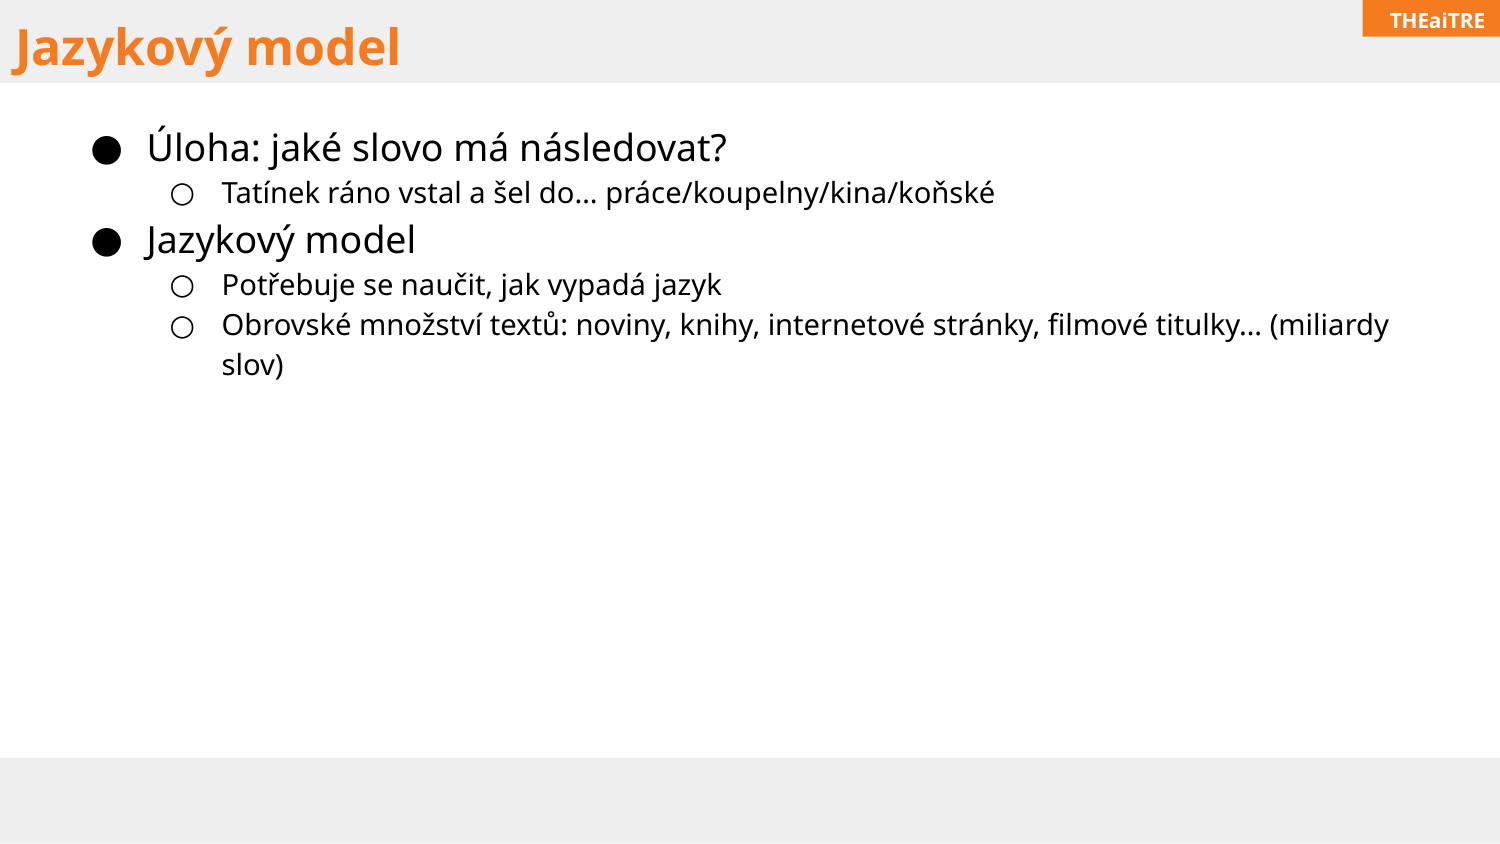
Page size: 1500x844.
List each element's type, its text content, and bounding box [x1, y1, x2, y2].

title Jazykový model [0, 0, 1500, 83]
list Úloha: jaké slovo má následovat? Tatínek ráno vstal a šel do… práce/koupelny/kina/koňské Jazykový model Potřebuje se naučit, jak vypadá jazyk Obrovské množství textů: noviny, knihy, internetové stránky, filmové titulky… (miliardy slov) [56, 102, 1455, 778]
subtitle THEaiTRE [1362, 0, 1500, 37]
